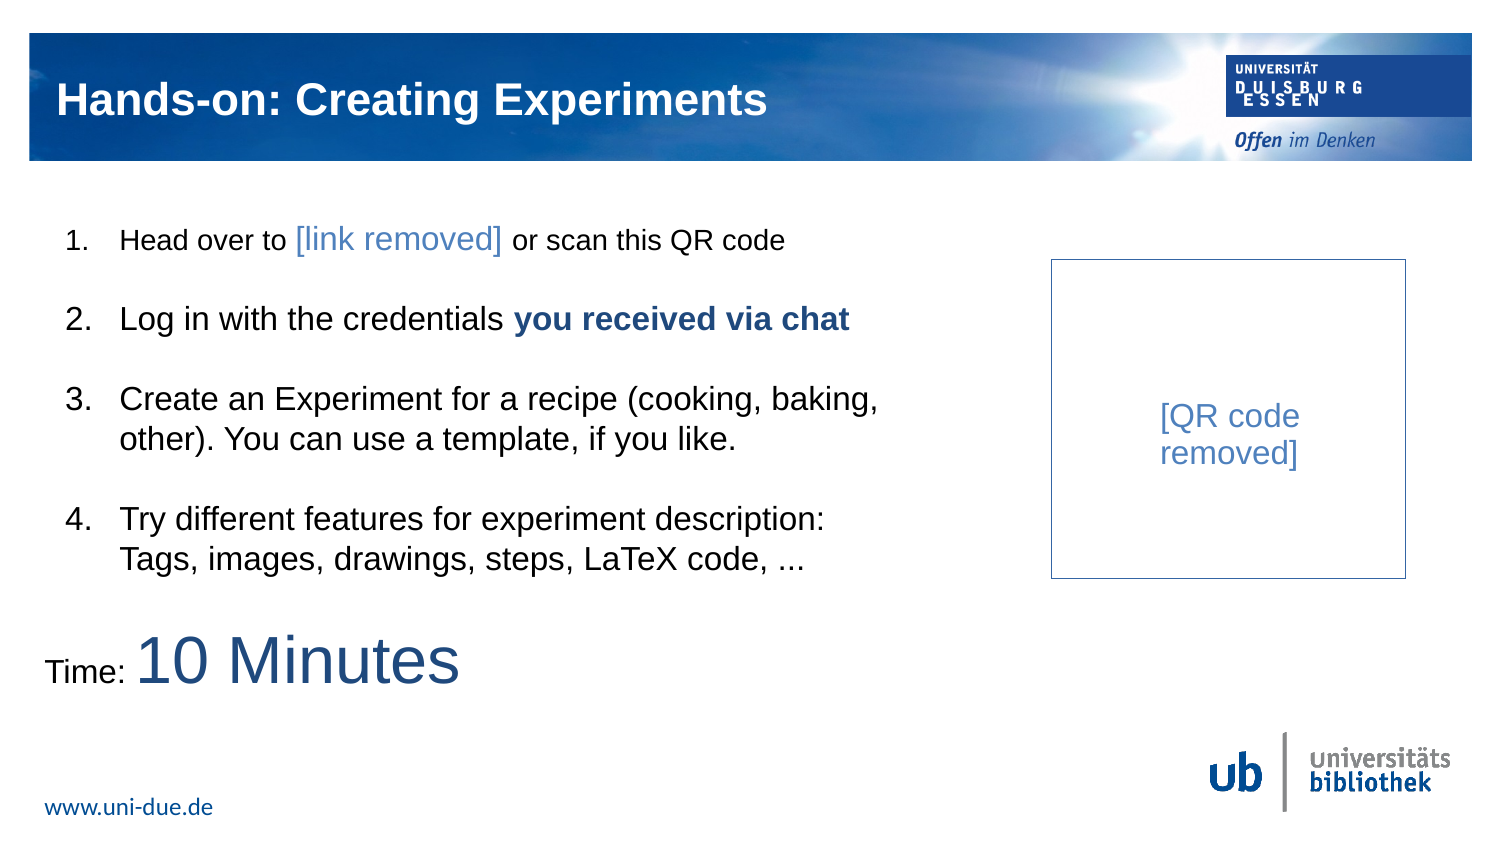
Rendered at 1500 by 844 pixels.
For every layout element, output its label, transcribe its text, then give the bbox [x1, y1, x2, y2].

text_box Head over to [link removed] or scan this QR code Log in with the credentials you received via chat Create an Experiment for a recipe (cooking, baking, other). You can use a template, if you like. Try different features for experiment description: Tags, images, drawings, steps, LaTeX code, ... Time: 10 Minutes [29, 177, 971, 758]
text_box Hands-on: Creating Experiments [26, 43, 1161, 150]
picture [1210, 732, 1450, 812]
picture [29, 33, 1471, 161]
text_box [QR code removed] [1145, 389, 1323, 479]
text_box www.uni-due.de [29, 782, 263, 843]
